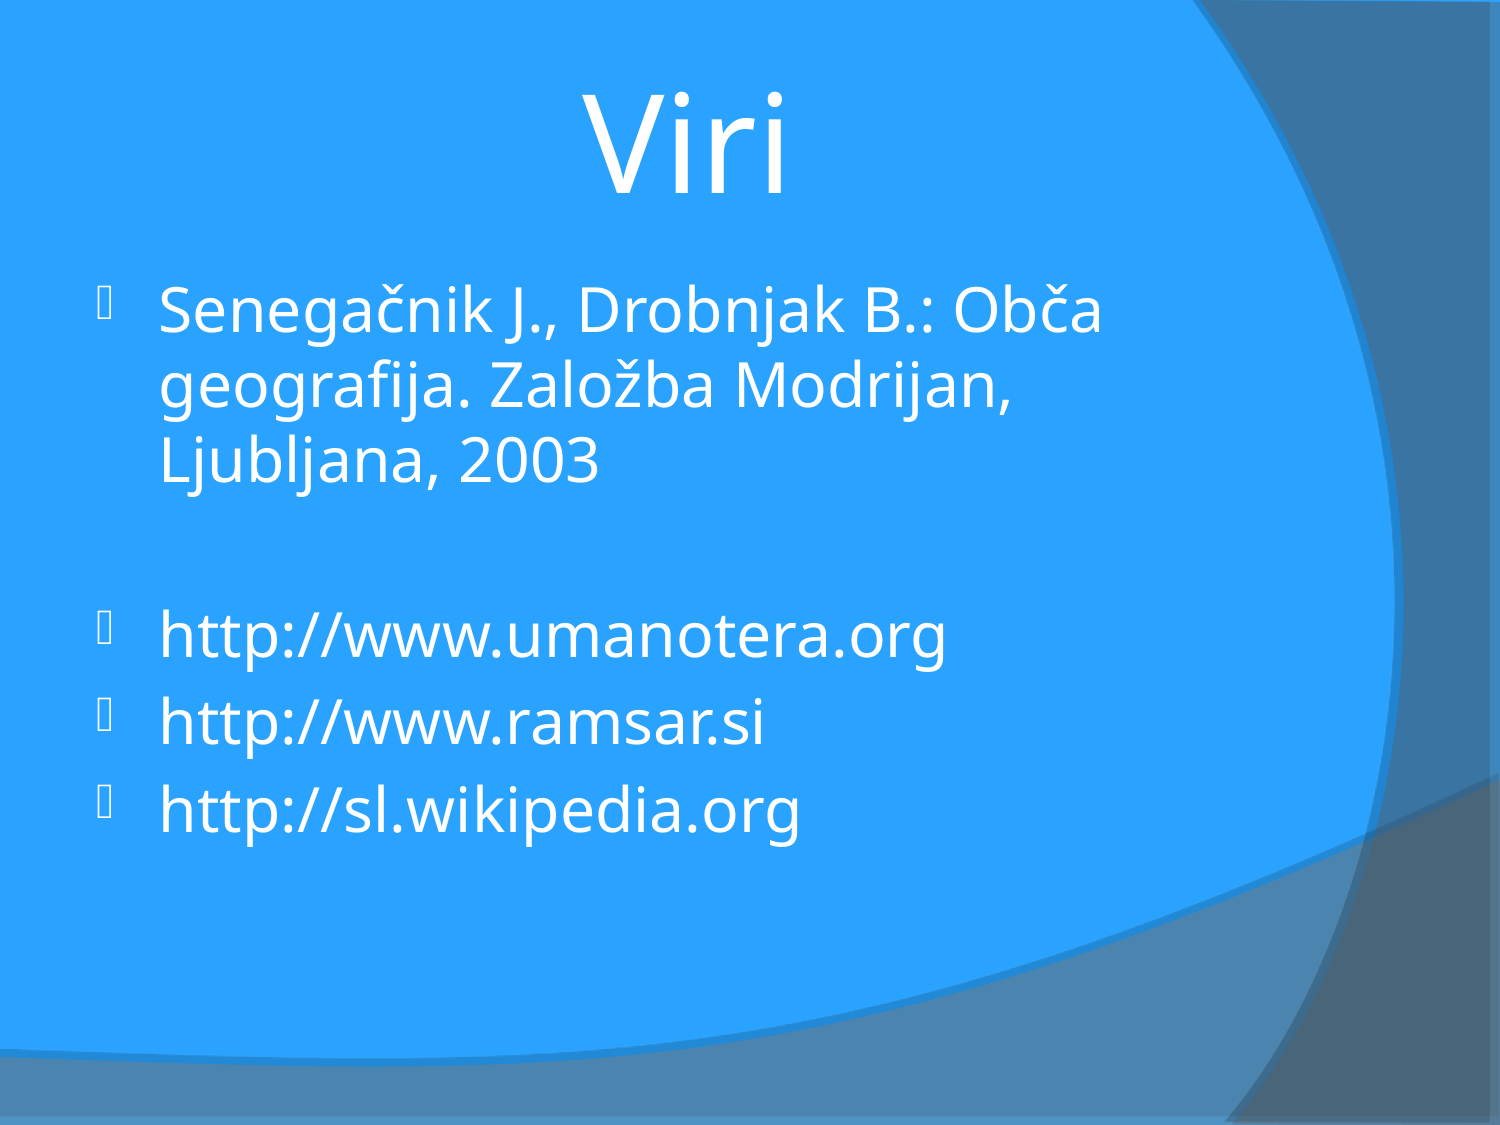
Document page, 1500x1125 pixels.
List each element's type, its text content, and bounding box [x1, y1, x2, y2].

list Senegačnik J., Drobnjak B.: Obča geografija. Založba Modrijan, Ljubljana, 2003 http://www.umanotera.org http://www.ramsar.si http://sl.wikipedia.org [75, 262, 1300, 1005]
title Viri [75, 45, 1300, 233]
